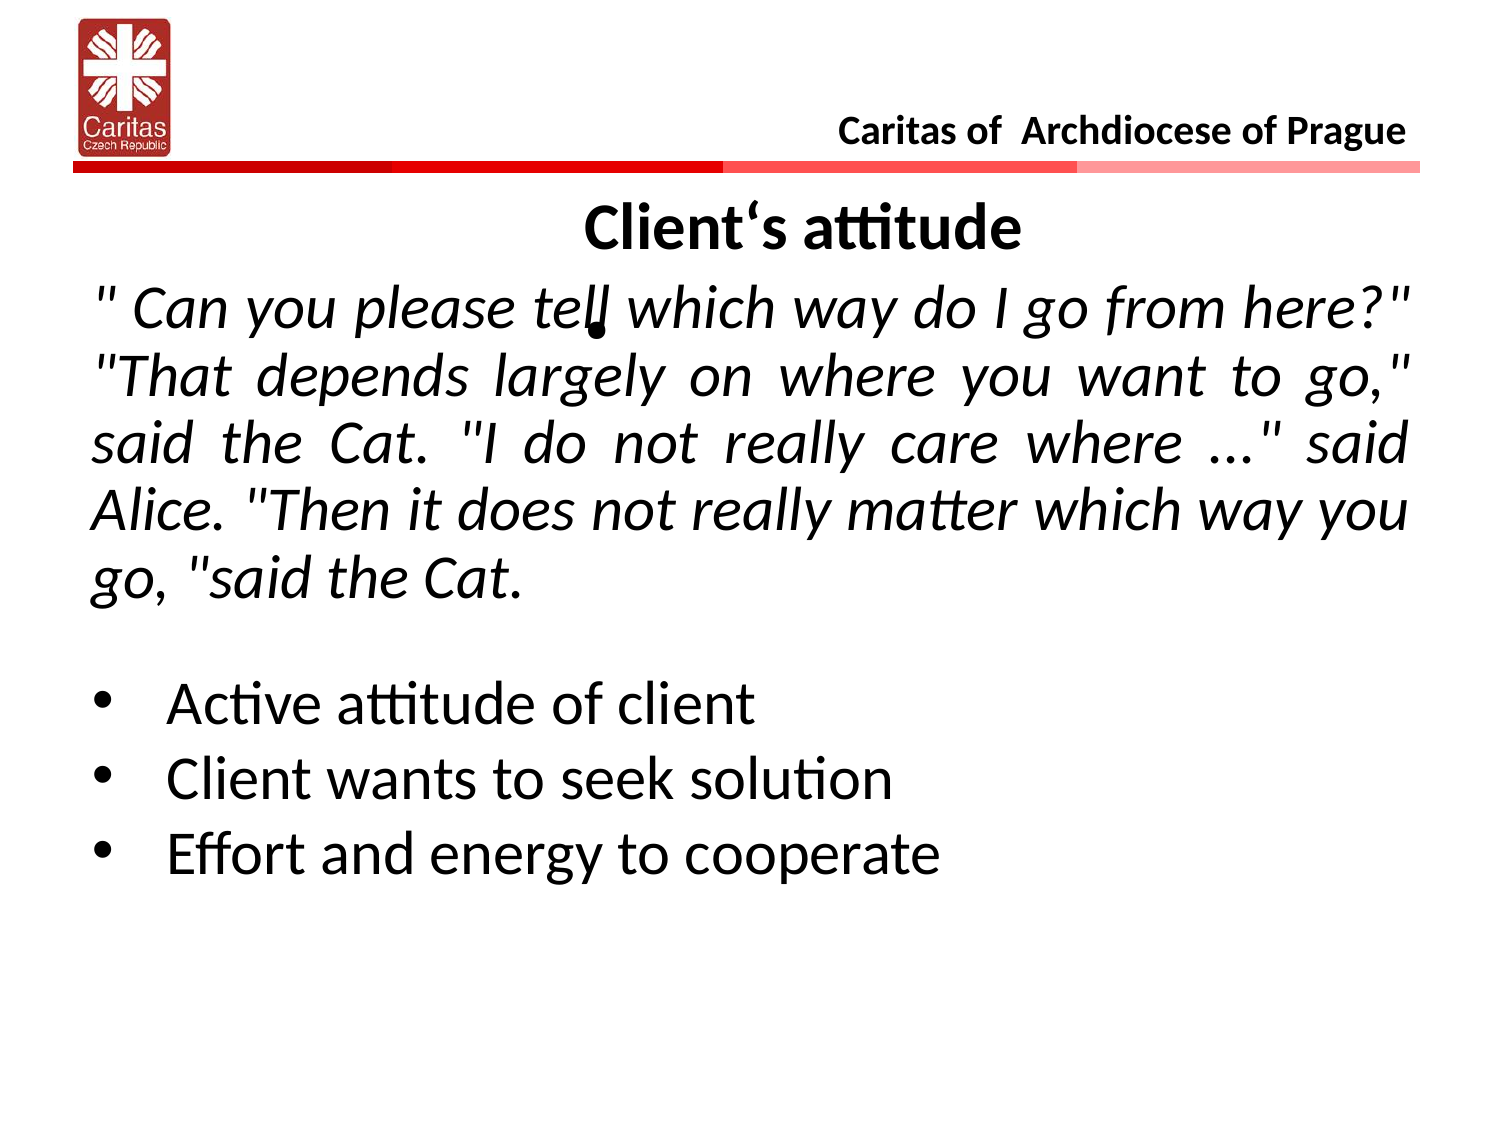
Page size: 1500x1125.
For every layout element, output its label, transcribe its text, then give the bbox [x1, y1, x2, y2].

text_box [73, 161, 1420, 173]
text_box Caritas of Archdiocese of Prague [253, 88, 1459, 191]
picture [74, 17, 174, 160]
text_box " Can you please tell which way do I go from here?" "That depends largely on where you want to go," said the Cat. "I do not really care where ..." said Alice. "Then it does not really matter which way you go, "said the Cat. Active attitude of client Client wants to seek solution Effort and energy to cooperate [77, 267, 1427, 1059]
list Client‘s attitude [159, 183, 1414, 266]
